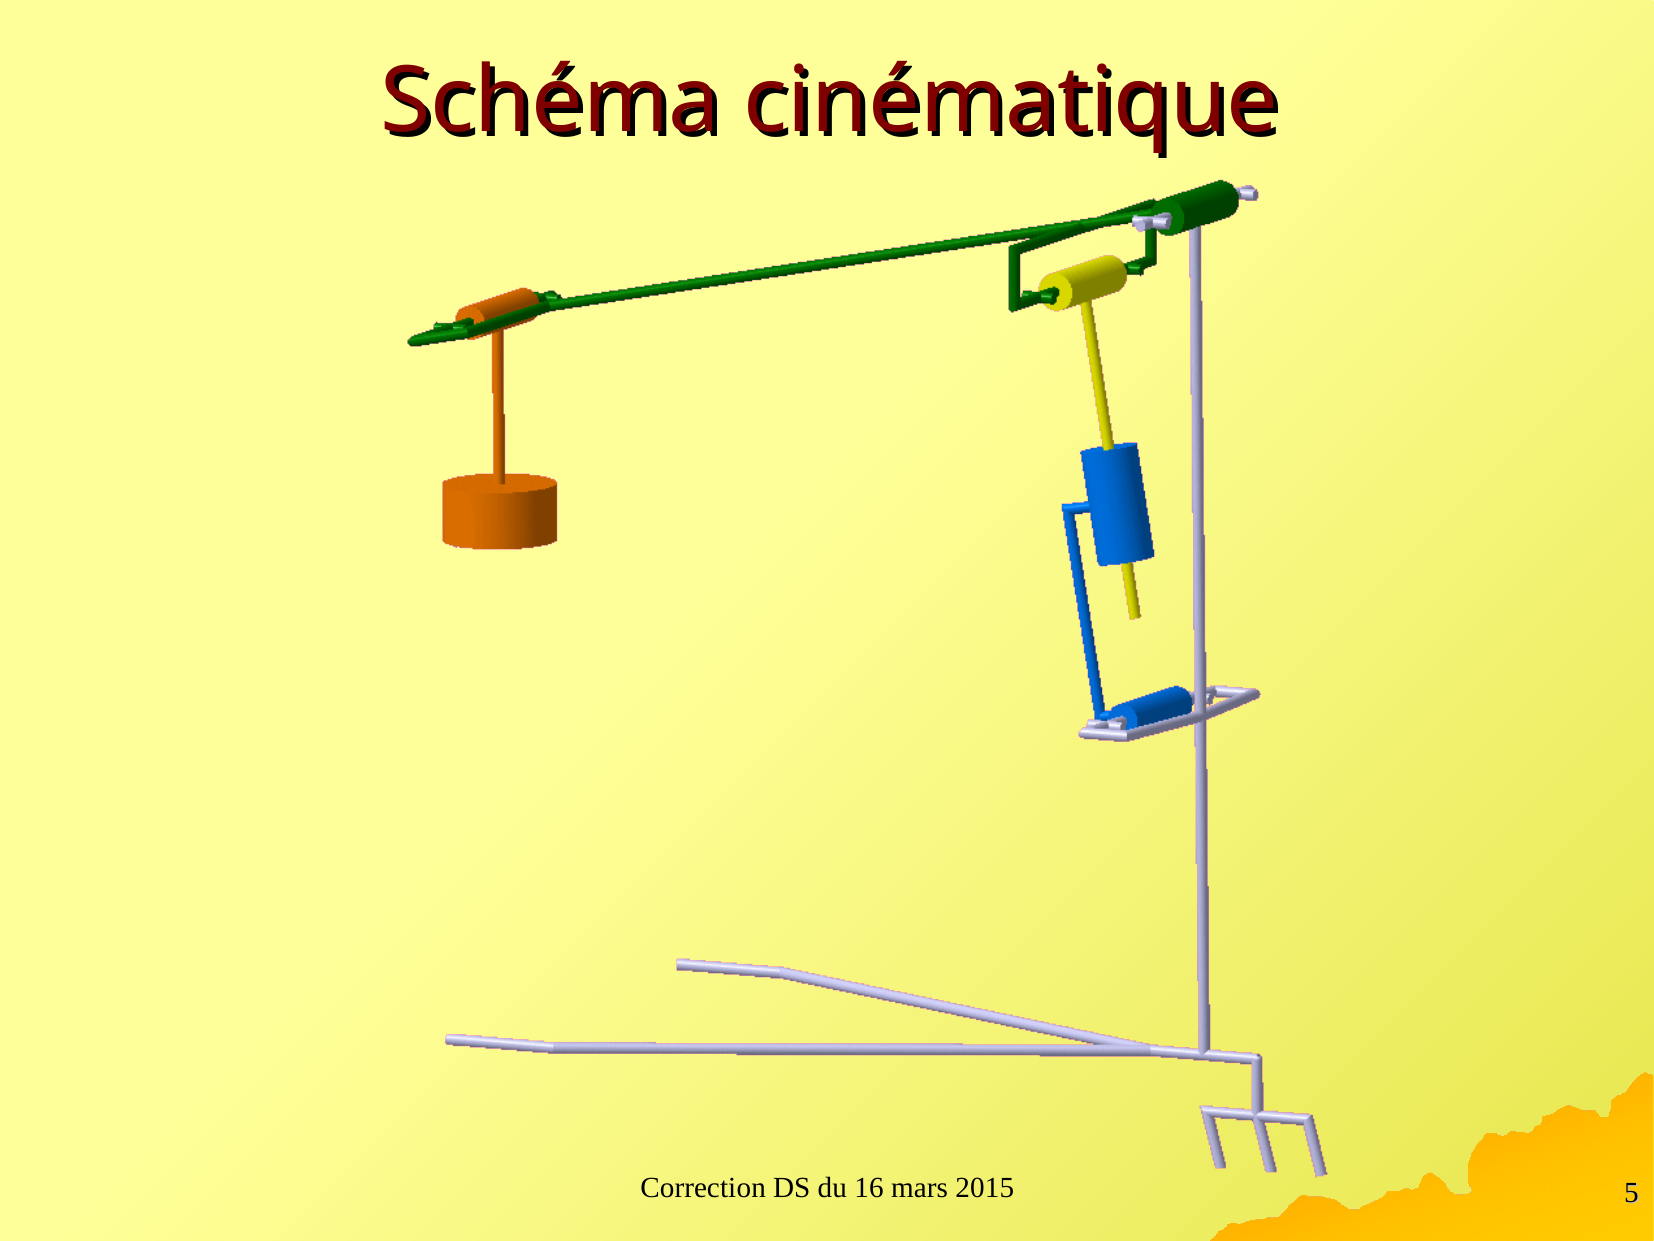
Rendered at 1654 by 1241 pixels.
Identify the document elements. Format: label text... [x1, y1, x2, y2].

title Schéma cinématique [85, 0, 1574, 193]
picture [323, 145, 1425, 1210]
